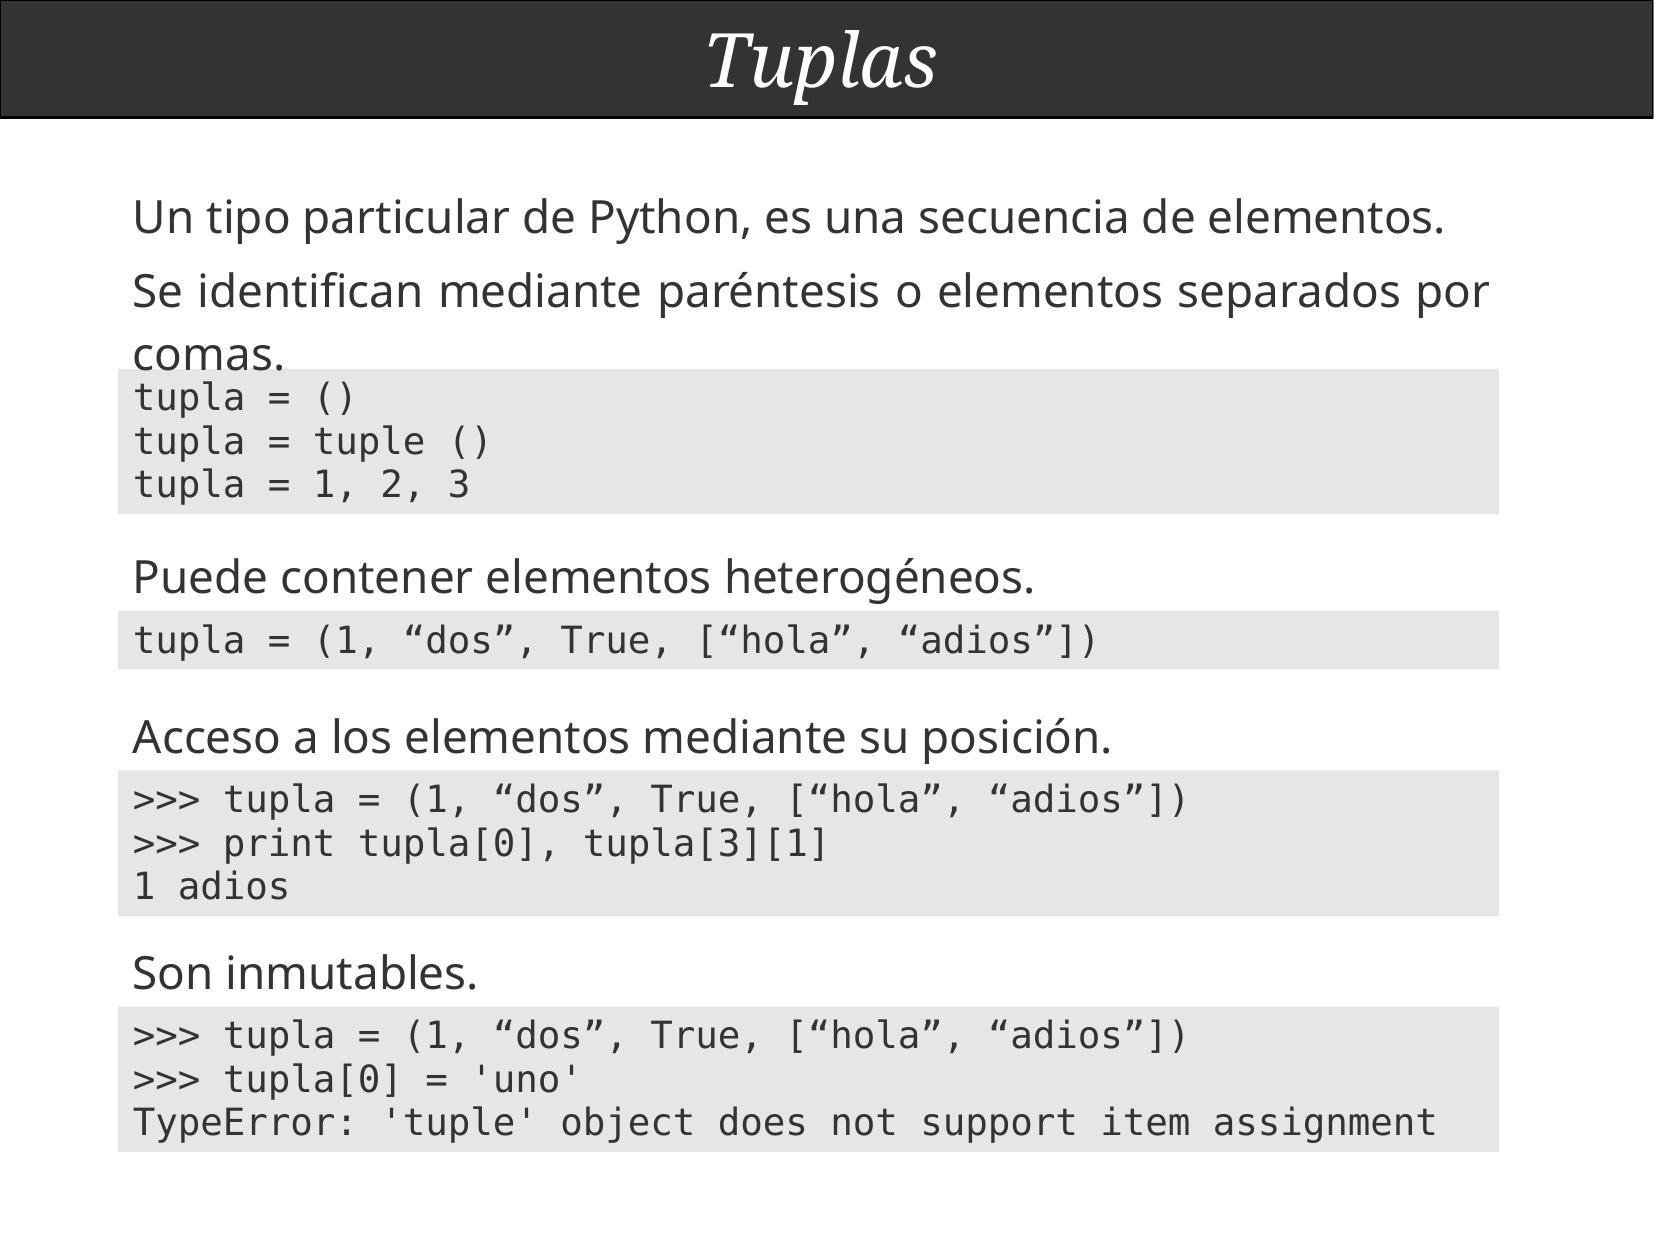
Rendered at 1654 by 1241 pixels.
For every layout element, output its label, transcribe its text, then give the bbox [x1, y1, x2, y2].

text_box Tuplas [0, 0, 1654, 101]
text_box >>> tupla = (1, “dos”, True, [“hola”, “adios”]) >>> print tupla[0], tupla[3][1] 1 adios [118, 770, 1499, 916]
text_box Son inmutables. [118, 933, 1506, 1002]
text_box tupla = () tupla = tuple () tupla = 1, 2, 3 [118, 368, 1499, 515]
text_box Acceso a los elementos mediante su posición. [118, 696, 1506, 766]
text_box Un tipo particular de Python, es una secuencia de elementos. Se identifican mediante paréntesis o elementos separados por comas. [118, 177, 1506, 364]
text_box >>> tupla = (1, “dos”, True, [“hola”, “adios”]) >>> tupla[0] = 'uno' TypeError: 'tuple' object does not support item assignment [118, 1006, 1499, 1153]
text_box tupla = (1, “dos”, True, [“hola”, “adios”]) [118, 610, 1499, 670]
text_box Puede contener elementos heterogéneos. [118, 537, 1506, 606]
